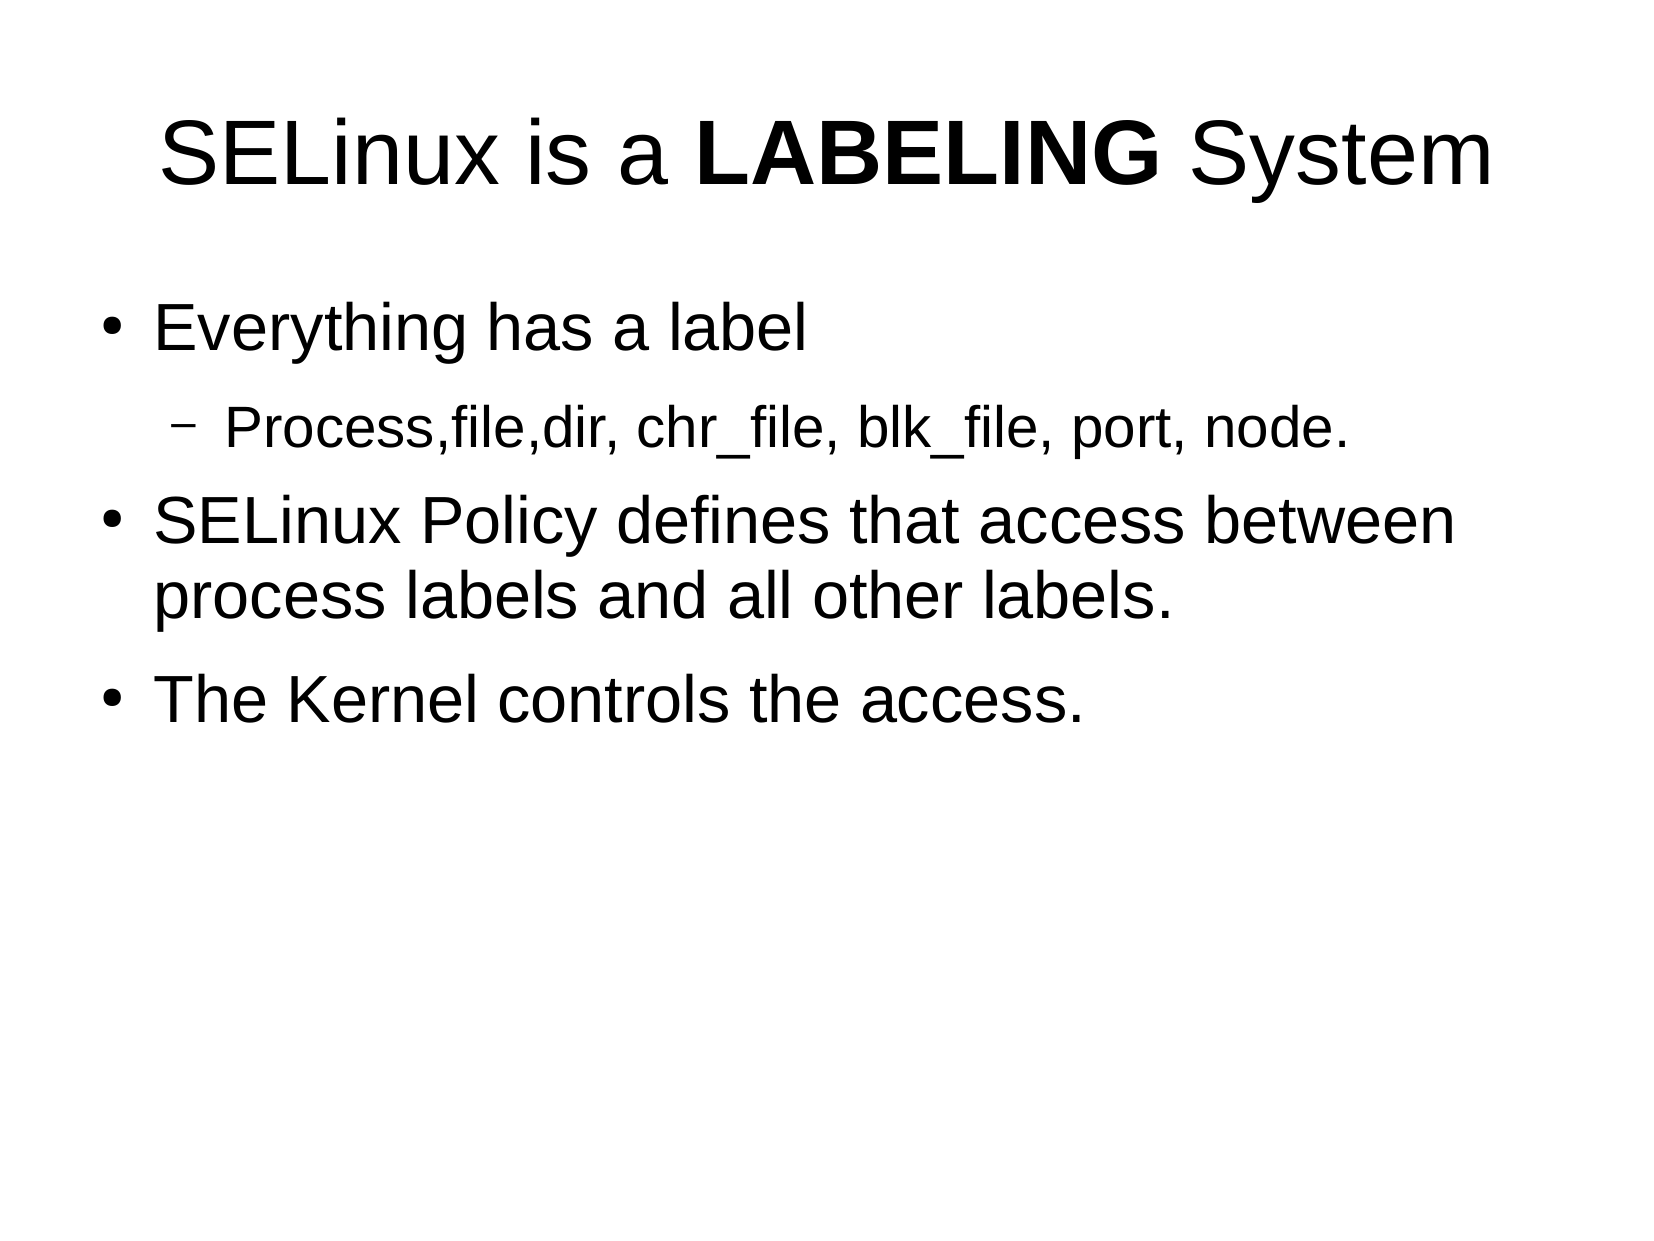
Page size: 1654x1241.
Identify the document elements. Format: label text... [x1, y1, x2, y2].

title SELinux is a LABELING System [82, 49, 1571, 257]
list Everything has a label Process,file,dir, chr_file, blk_file, port, node. SELinux Policy defines that access between process labels and all other labels. The Kernel controls the access. [82, 290, 1571, 1010]
